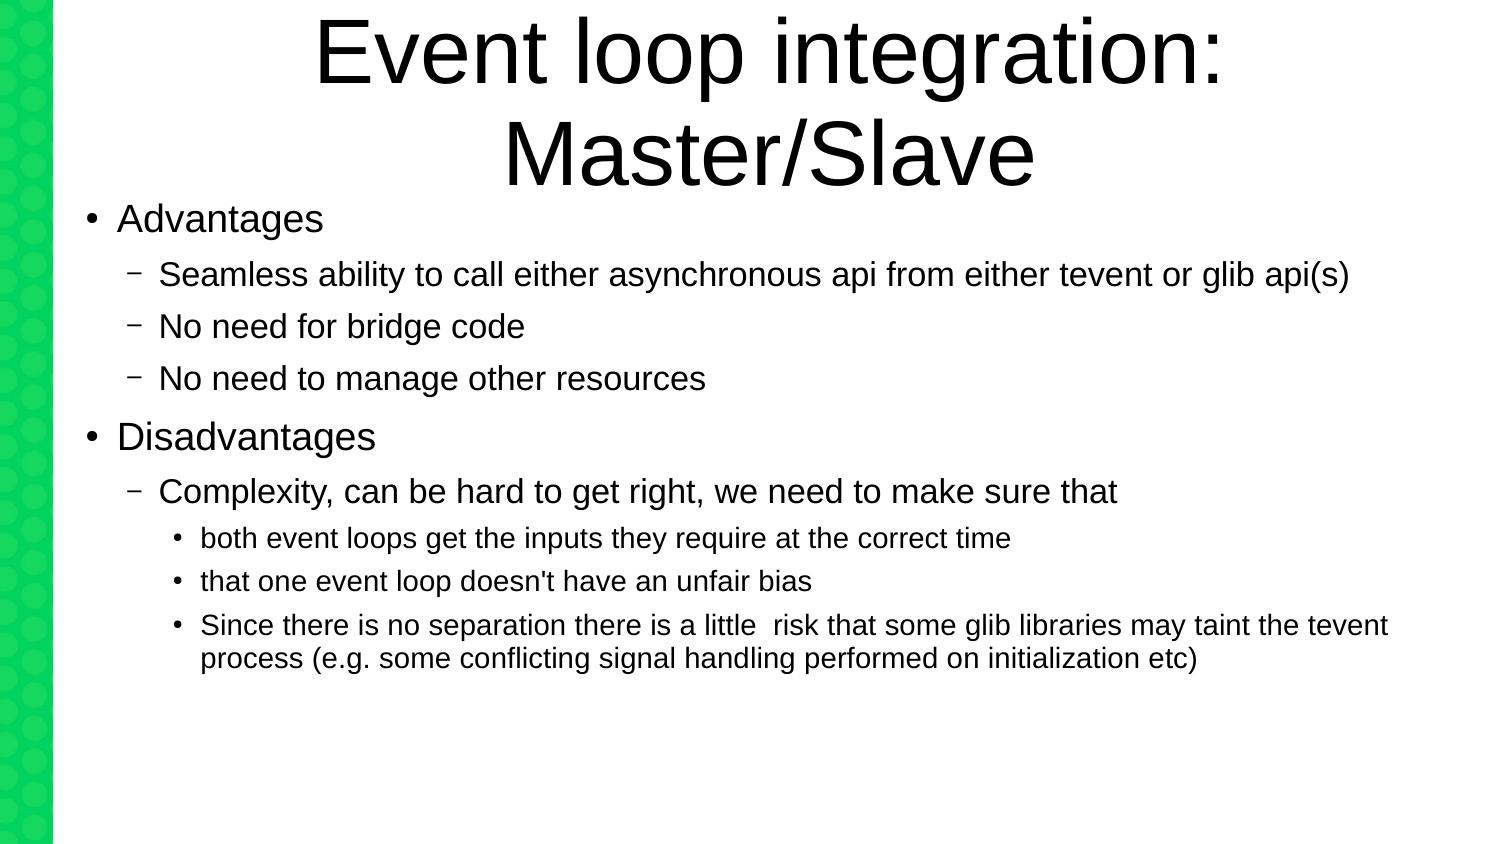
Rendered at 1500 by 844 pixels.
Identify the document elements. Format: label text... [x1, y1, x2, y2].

picture [0, 0, 61, 844]
title Event loop integration: Master/Slave [143, 0, 1397, 197]
list Advantages Seamless ability to call either asynchronous api from either tevent or glib api(s) No need for bridge code No need to manage other resources Disadvantages Complexity, can be hard to get right, we need to make sure that both event loops get the inputs they require at the correct time that one event loop doesn't have an unfair bias Since there is no separation there is a little risk that some glib libraries may taint the tevent process (e.g. some conflicting signal handling performed on initialization etc) [75, 197, 1425, 687]
